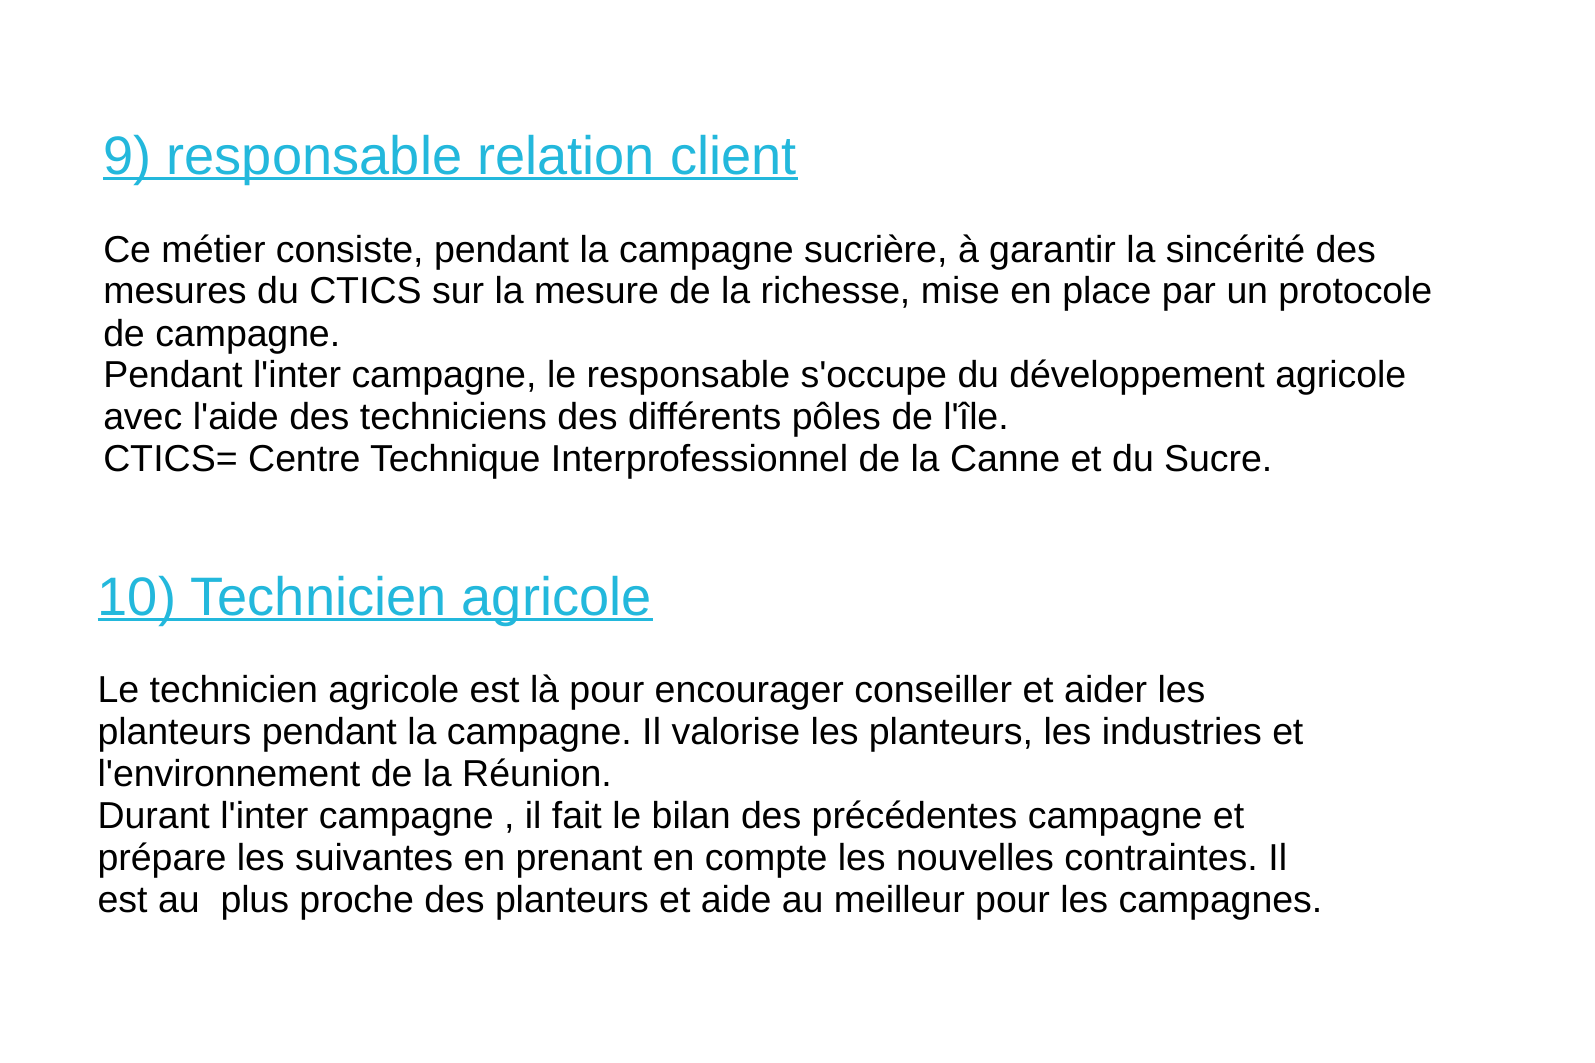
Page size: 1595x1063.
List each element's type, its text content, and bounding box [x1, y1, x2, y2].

text_box 9) responsable relation client Ce métier consiste, pendant la campagne sucrière, à garantir la sincérité des mesures du CTICS sur la mesure de la richesse, mise en place par un protocole de campagne. Pendant l'inter campagne, le responsable s'occupe du développement agricole avec l'aide des techniciens des différents pôles de l'île. CTICS= Centre Technique Interprofessionnel de la Canne et du Sucre. [88, 118, 1477, 488]
text_box 10) Technicien agricole Le technicien agricole est là pour encourager conseiller et aider les planteurs pendant la campagne. Il valorise les planteurs, les industries et l'environnement de la Réunion. Durant l'inter campagne , il fait le bilan des précédentes campagne et prépare les suivantes en prenant en compte les nouvelles contraintes. Il est au plus proche des planteurs et aide au meilleur pour les campagnes. [83, 558, 1353, 929]
